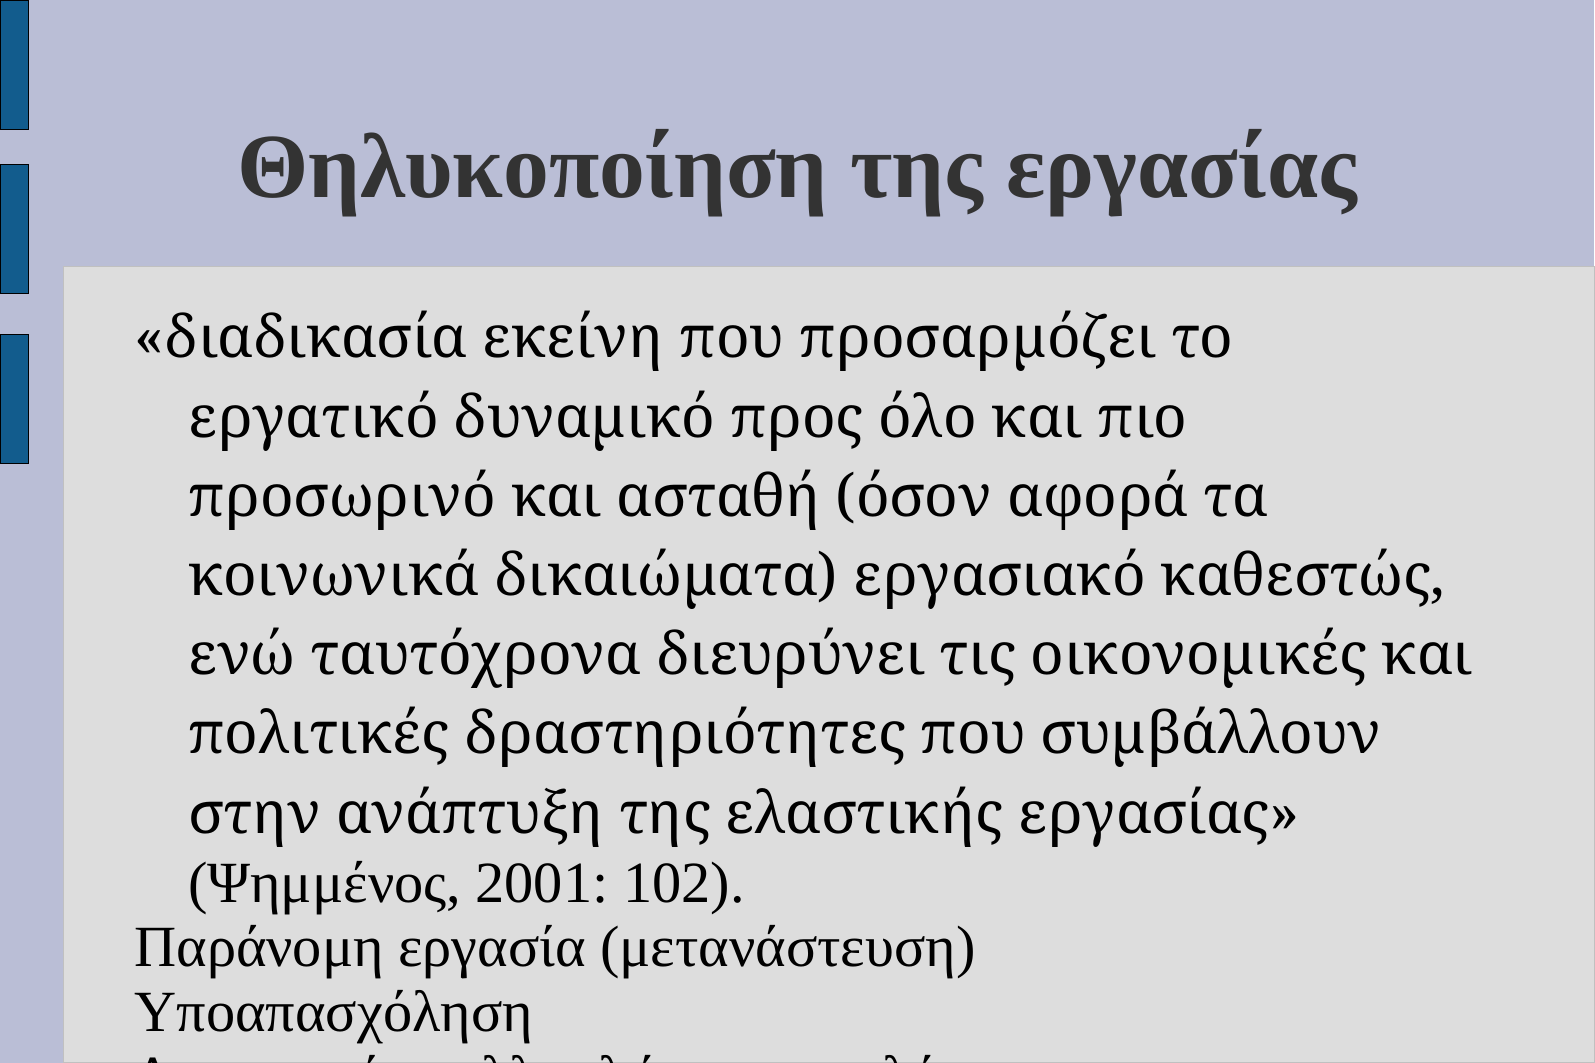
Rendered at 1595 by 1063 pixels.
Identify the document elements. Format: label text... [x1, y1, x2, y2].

list «διαδικασία εκείνη που προσαρμόζει το εργατικό δυναμικό προς όλο και πιο προσωρινό και ασταθή (όσον αφορά τα κοινωνικά δικαιώματα) εργασιακό καθεστώς, ενώ ταυτόχρονα διευρύνει τις οικονομικές και πολιτικές δραστηριότητες που συμβάλλουν στην ανάπτυξη της ελαστικής εργασίας» (Ψημμένος, 2001: 102). Παράνομη εργασία (μετανάστευση) Υποαπασχόληση Δημιουργία πολλαπλών απασχολήσεων Πρόσληψεις χωρίς κοινωνικά δικαιώματα [117, 295, 1479, 953]
title Θηλυκοποίηση της εργασίας [117, 85, 1479, 249]
